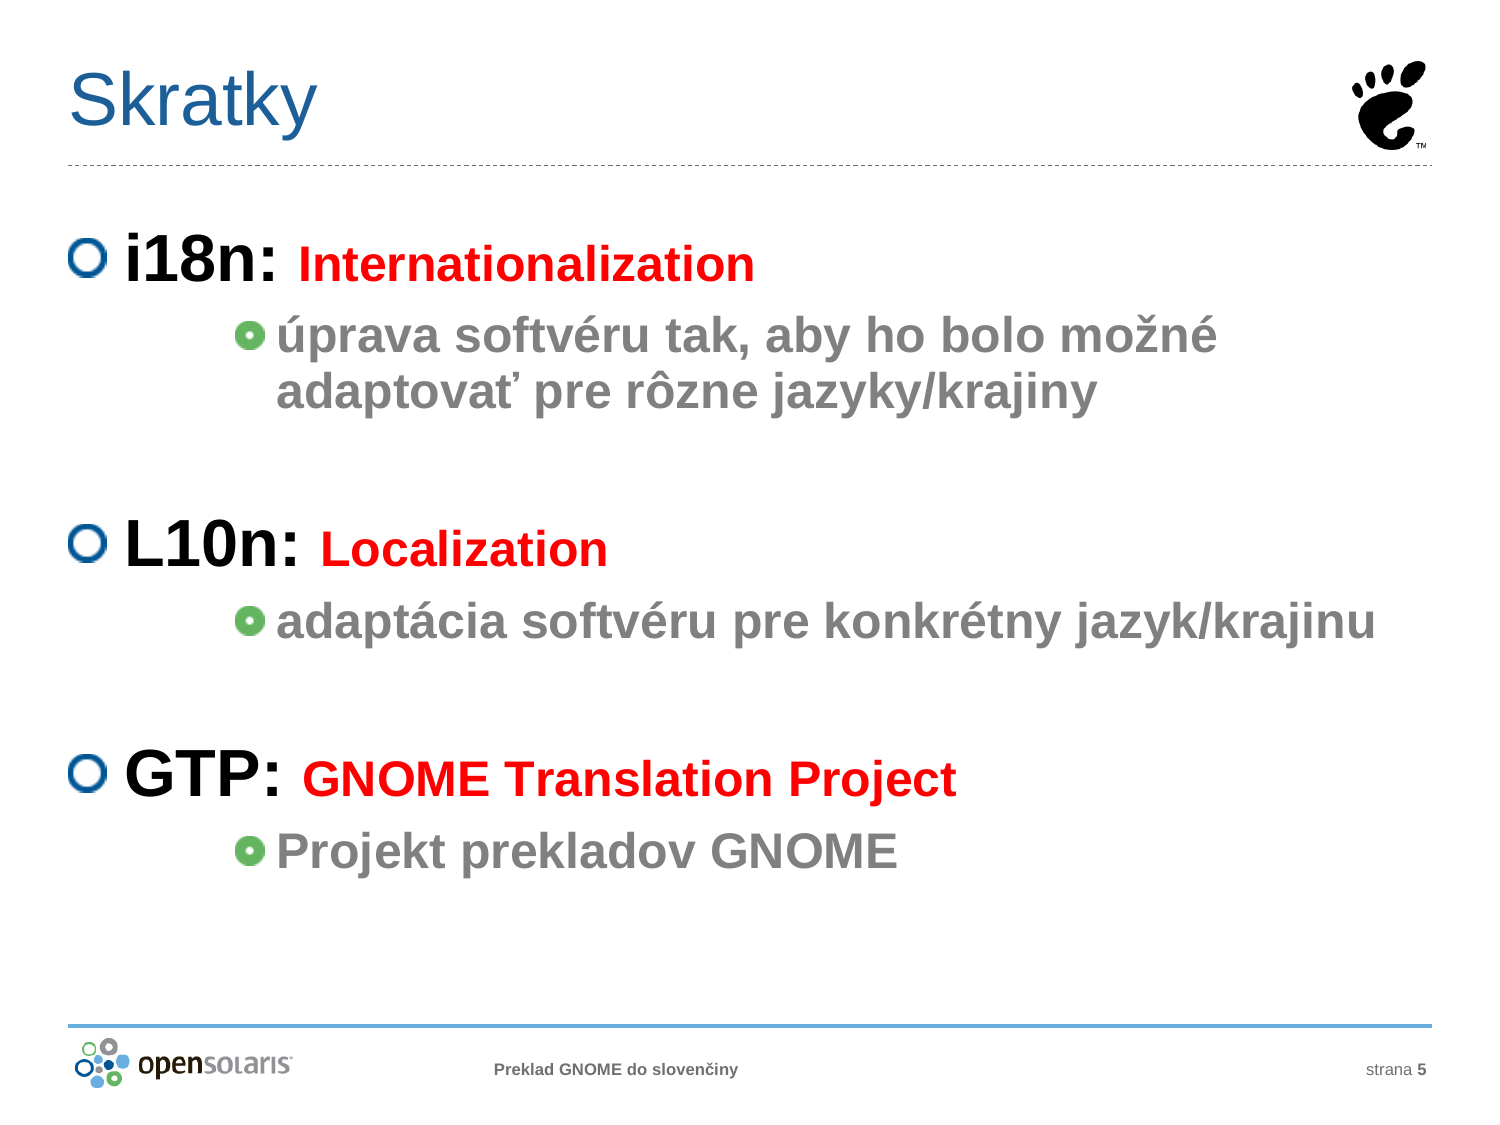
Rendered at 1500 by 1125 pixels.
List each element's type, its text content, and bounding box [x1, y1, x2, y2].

list i18n: Internationalization úprava softvéru tak, aby ho bolo možné adaptovať pre rôzne jazyky/krajiny L10n: Localization adaptácia softvéru pre konkrétny jazyk/krajinu GTP: GNOME Translation Project Projekt prekladov GNOME [68, 220, 1432, 978]
picture [74, 1038, 293, 1088]
title Skratky [68, 44, 1388, 155]
picture [1388, 61, 1426, 150]
